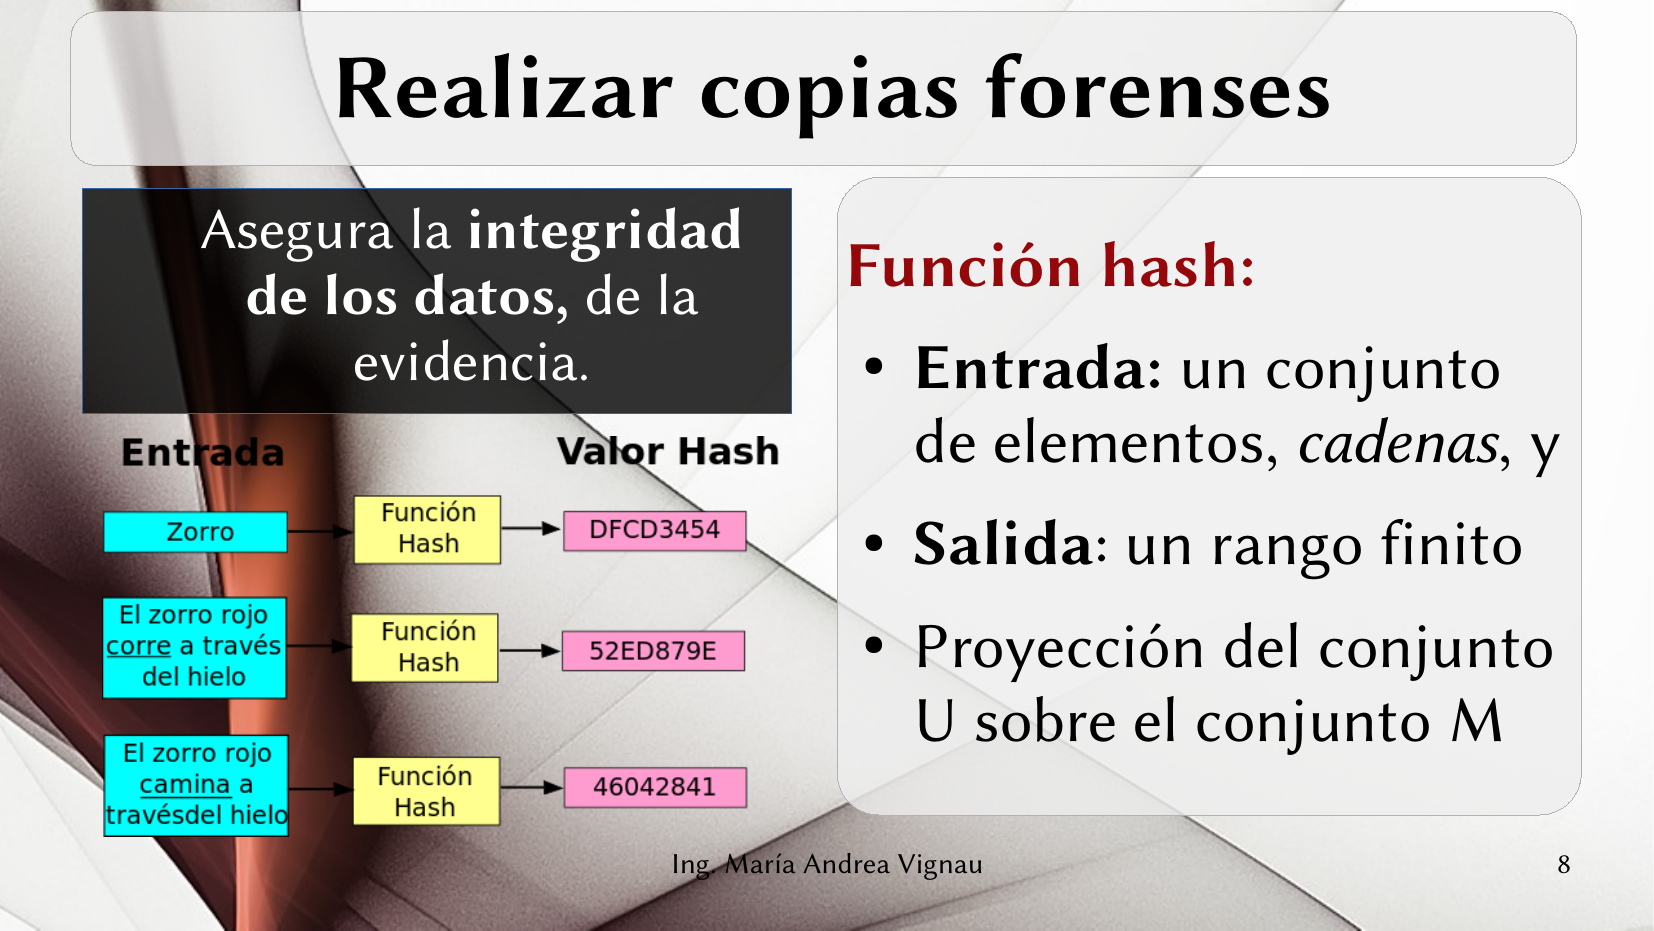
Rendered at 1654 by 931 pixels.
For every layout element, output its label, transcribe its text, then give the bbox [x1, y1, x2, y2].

list Función hash: Entrada: un conjunto de elementos, cadenas, y Salida: un rango finito Proyección del conjunto U sobre el conjunto M [845, 228, 1572, 804]
text_box Asegura la integridad de los datos, de la evidencia. [82, 188, 792, 414]
title Realizar copias forenses [82, 10, 1583, 166]
picture [0, 0, 1654, 931]
